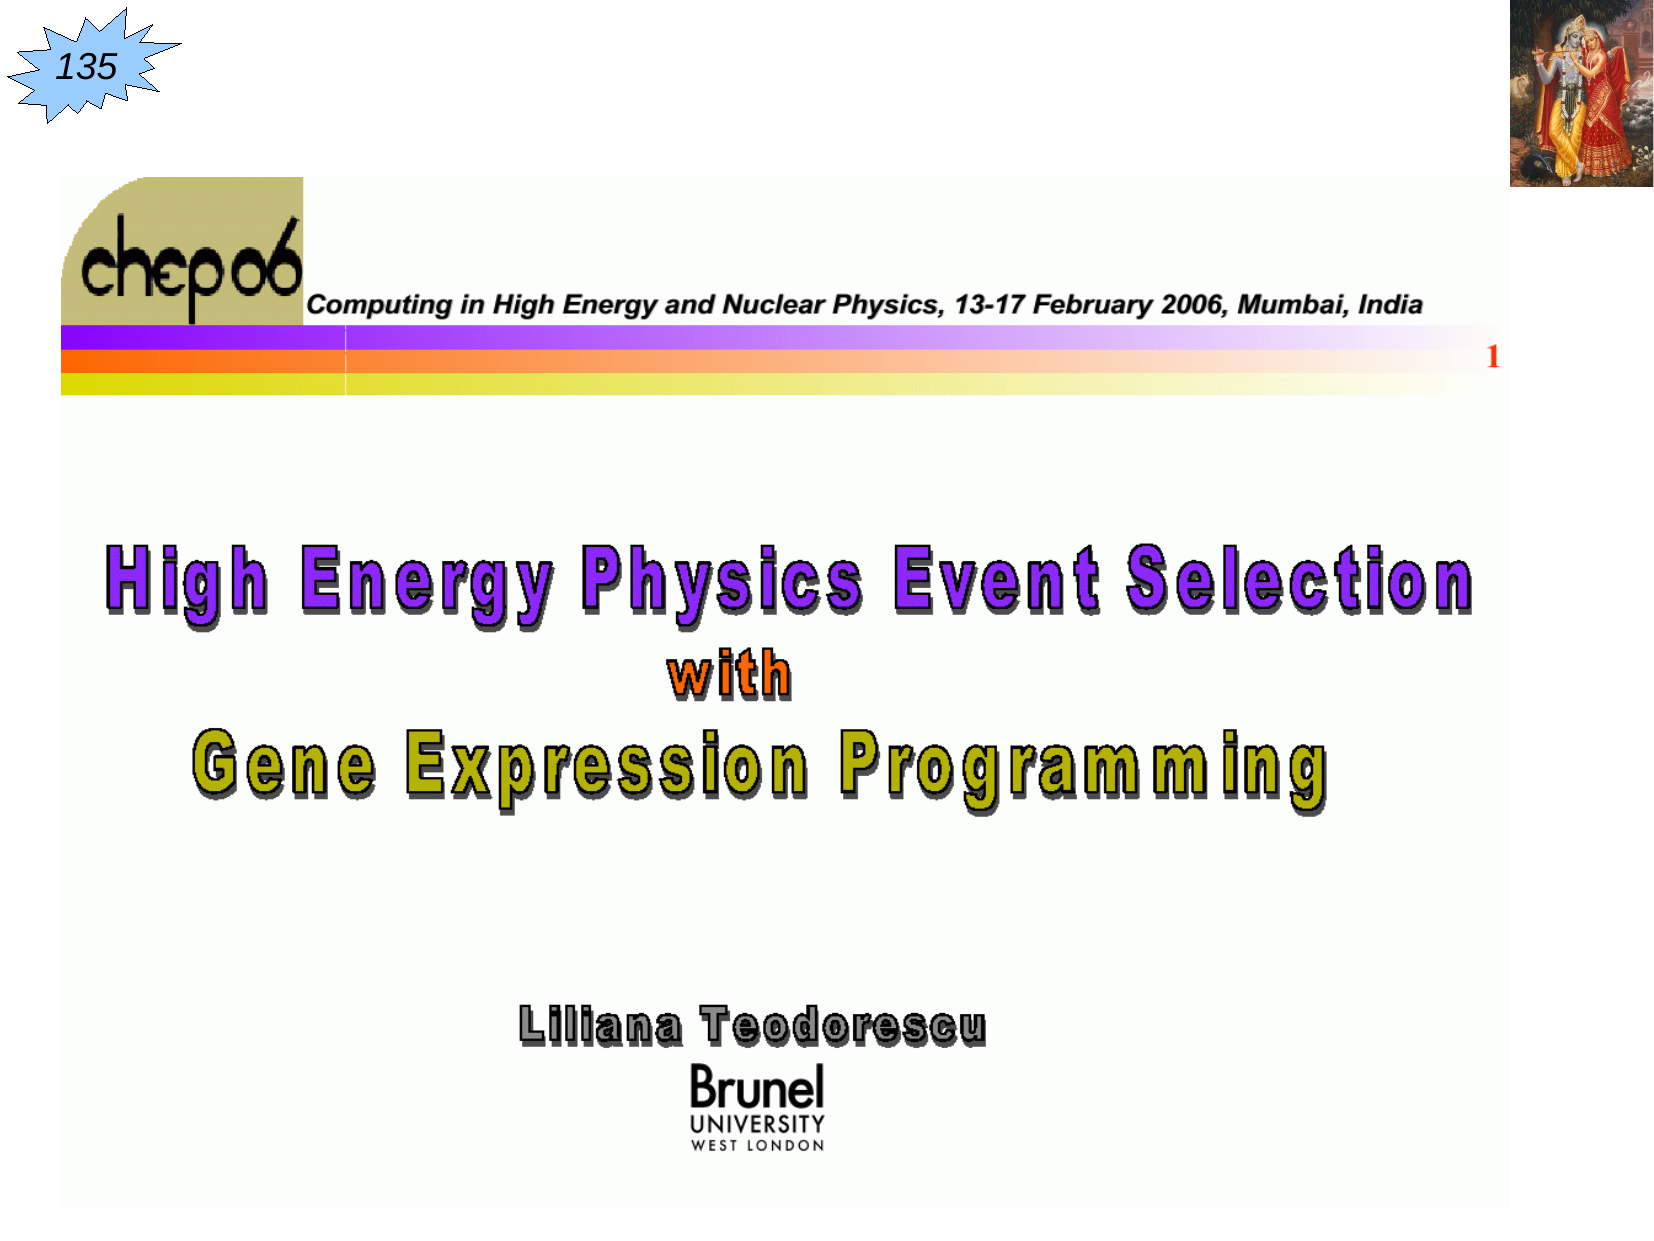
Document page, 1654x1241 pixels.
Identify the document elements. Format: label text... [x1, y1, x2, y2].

picture [61, 0, 1654, 1208]
text_box 135 [7, 7, 182, 124]
